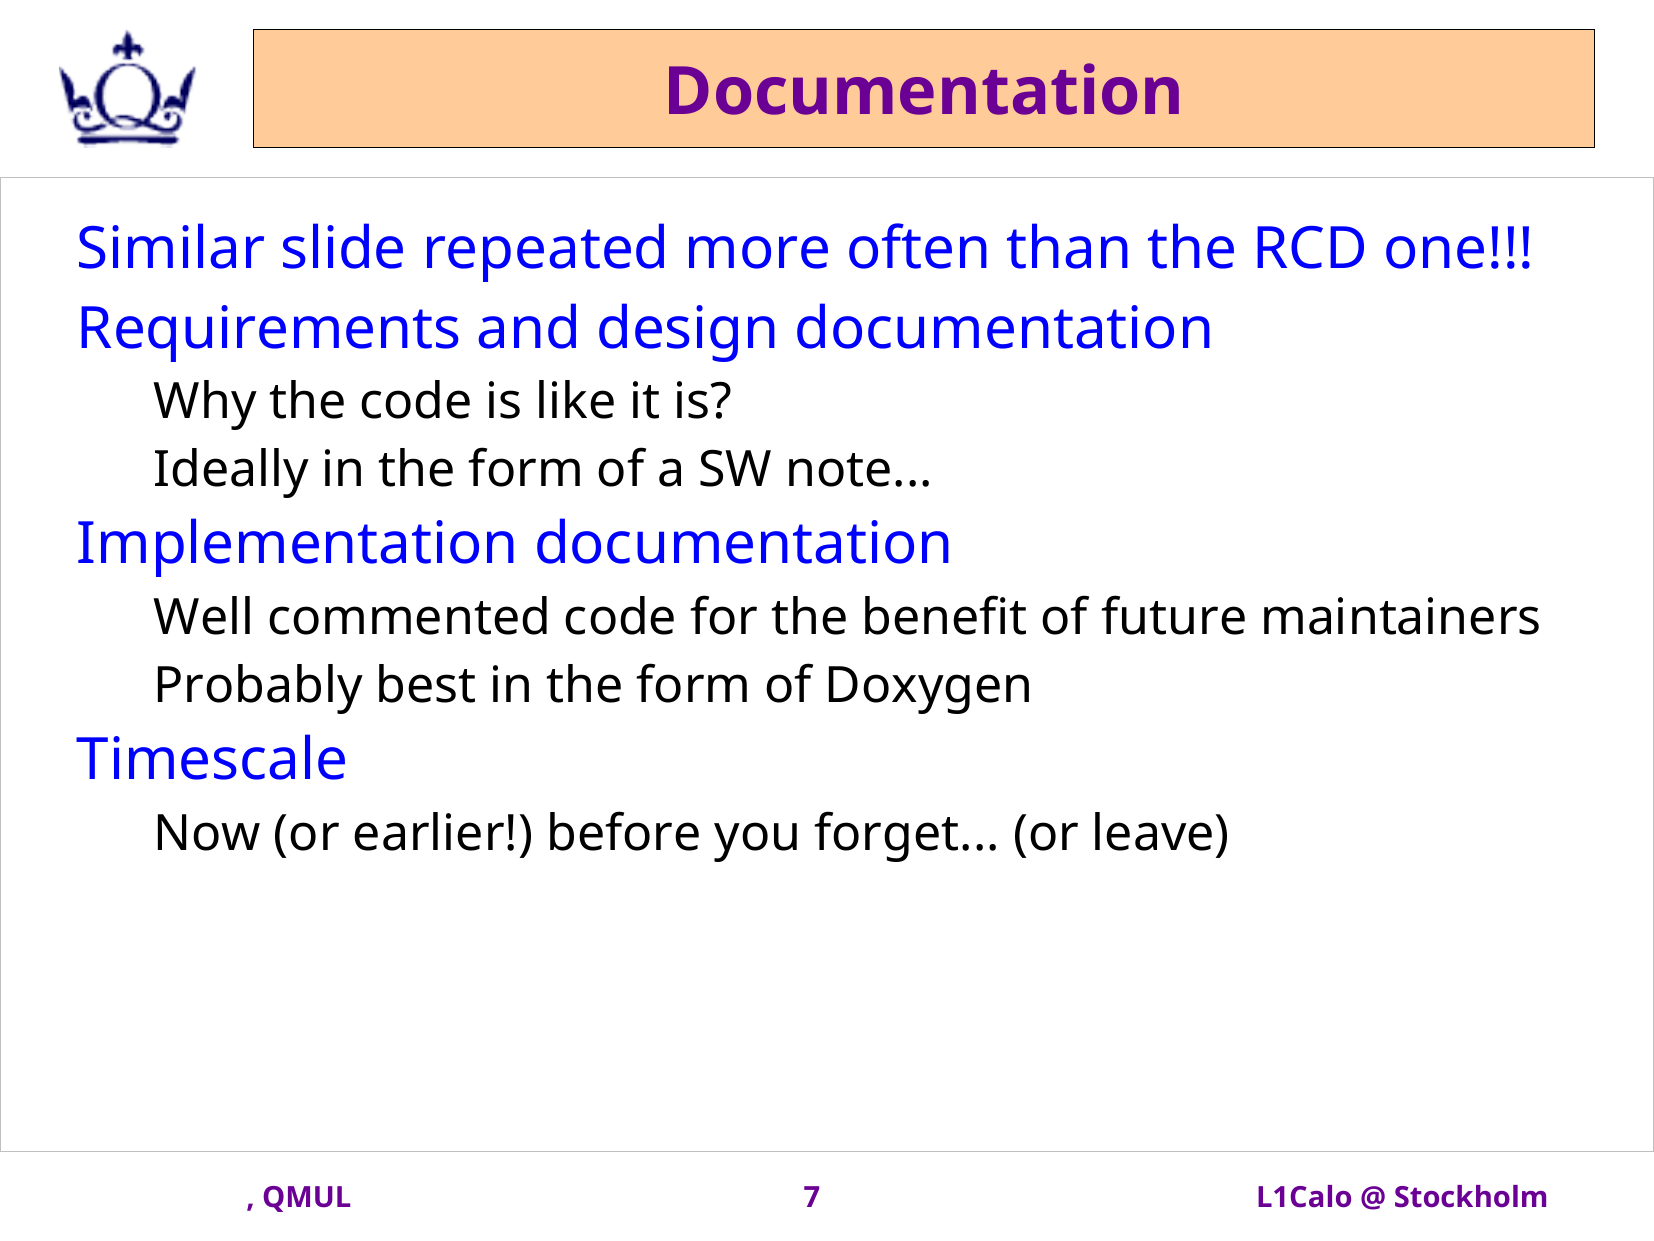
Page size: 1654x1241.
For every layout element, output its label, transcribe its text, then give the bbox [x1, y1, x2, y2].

title Documentation [253, 29, 1595, 148]
picture [59, 29, 200, 148]
list Similar slide repeated more often than the RCD one!!! Requirements and design documentation Why the code is like it is? Ideally in the form of a SW note... Implementation documentation Well commented code for the benefit of future maintainers Probably best in the form of Doxygen Timescale Now (or earlier!) before you forget... (or leave) [59, 206, 1603, 1127]
